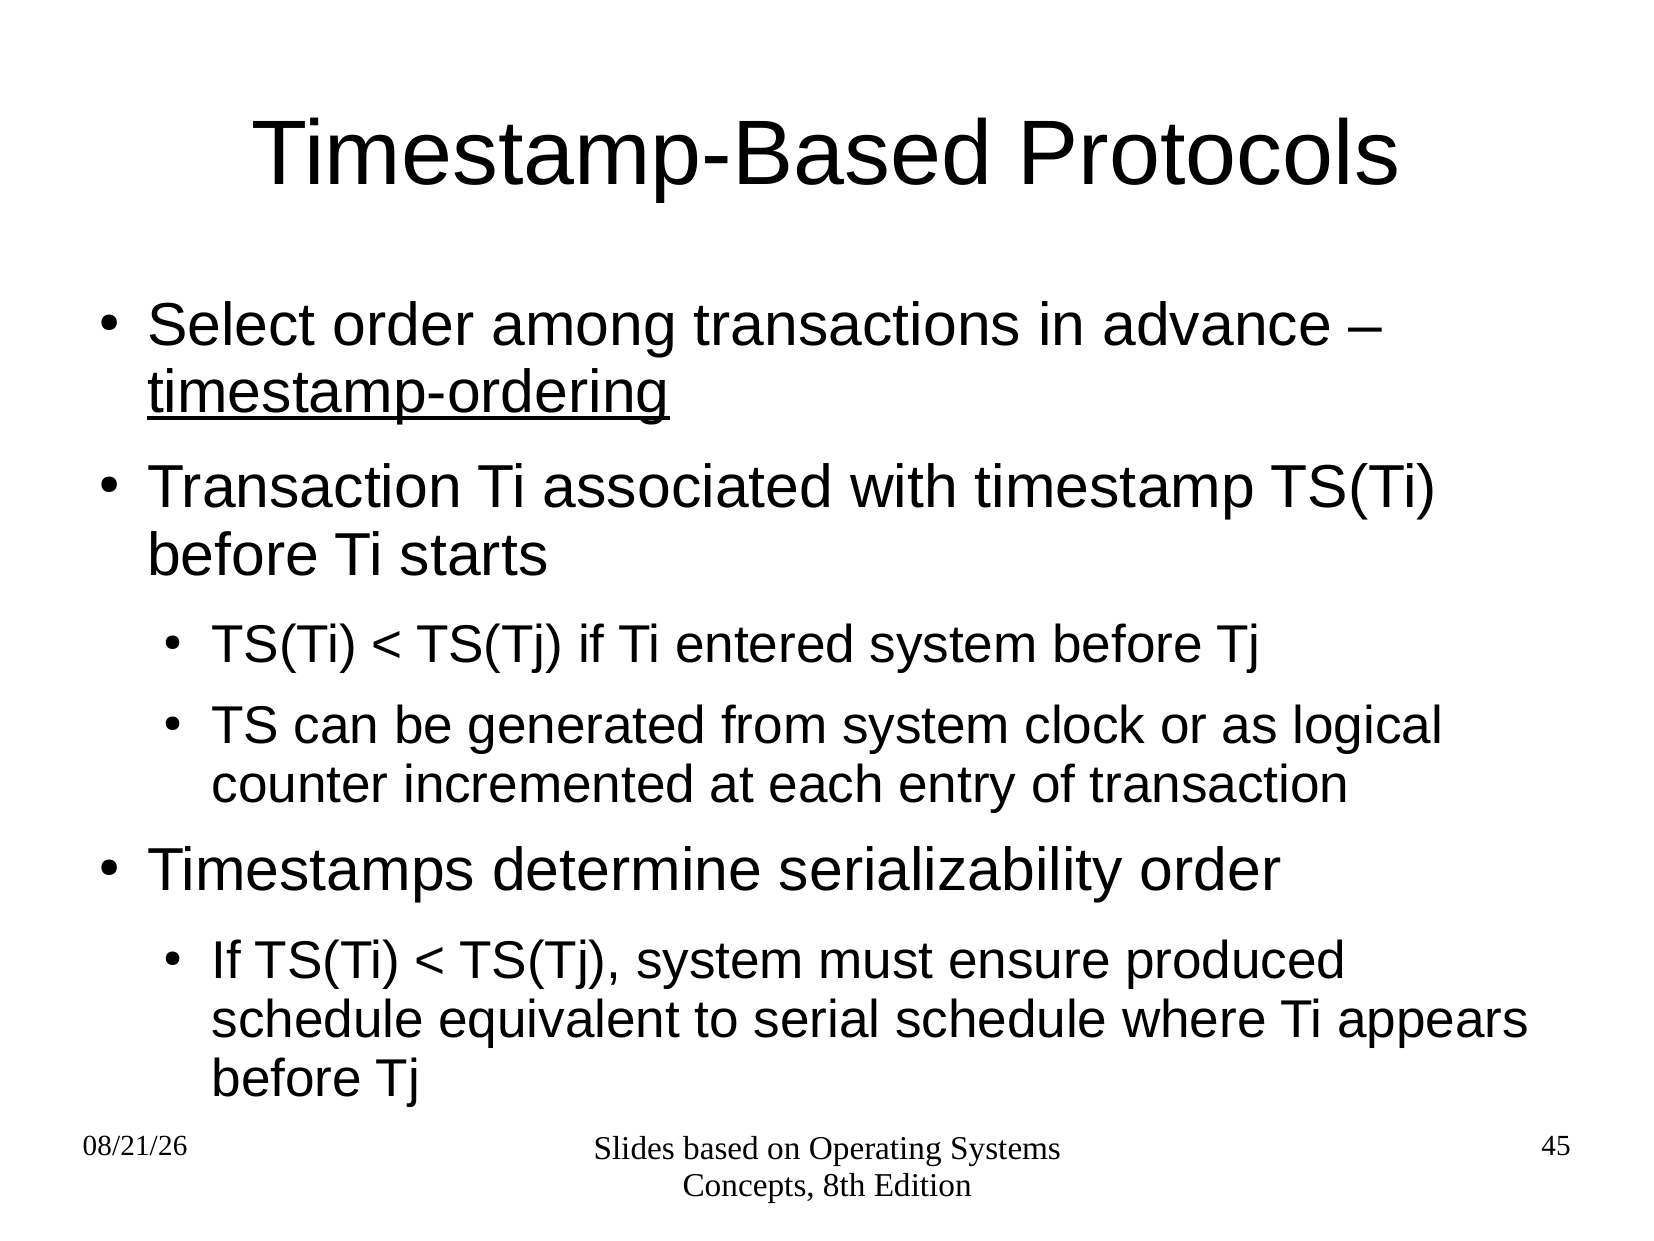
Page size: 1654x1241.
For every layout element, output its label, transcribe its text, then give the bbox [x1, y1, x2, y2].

title Timestamp-Based Protocols [82, 49, 1571, 257]
list Select order among transactions in advance – timestamp-ordering Transaction Ti associated with timestamp TS(Ti) before Ti starts TS(Ti) < TS(Tj) if Ti entered system before Tj TS can be generated from system clock or as logical counter incremented at each entry of transaction Timestamps determine serializability order If TS(Ti) < TS(Tj), system must ensure produced schedule equivalent to serial schedule where Ti appears before Tj [82, 290, 1571, 1109]
